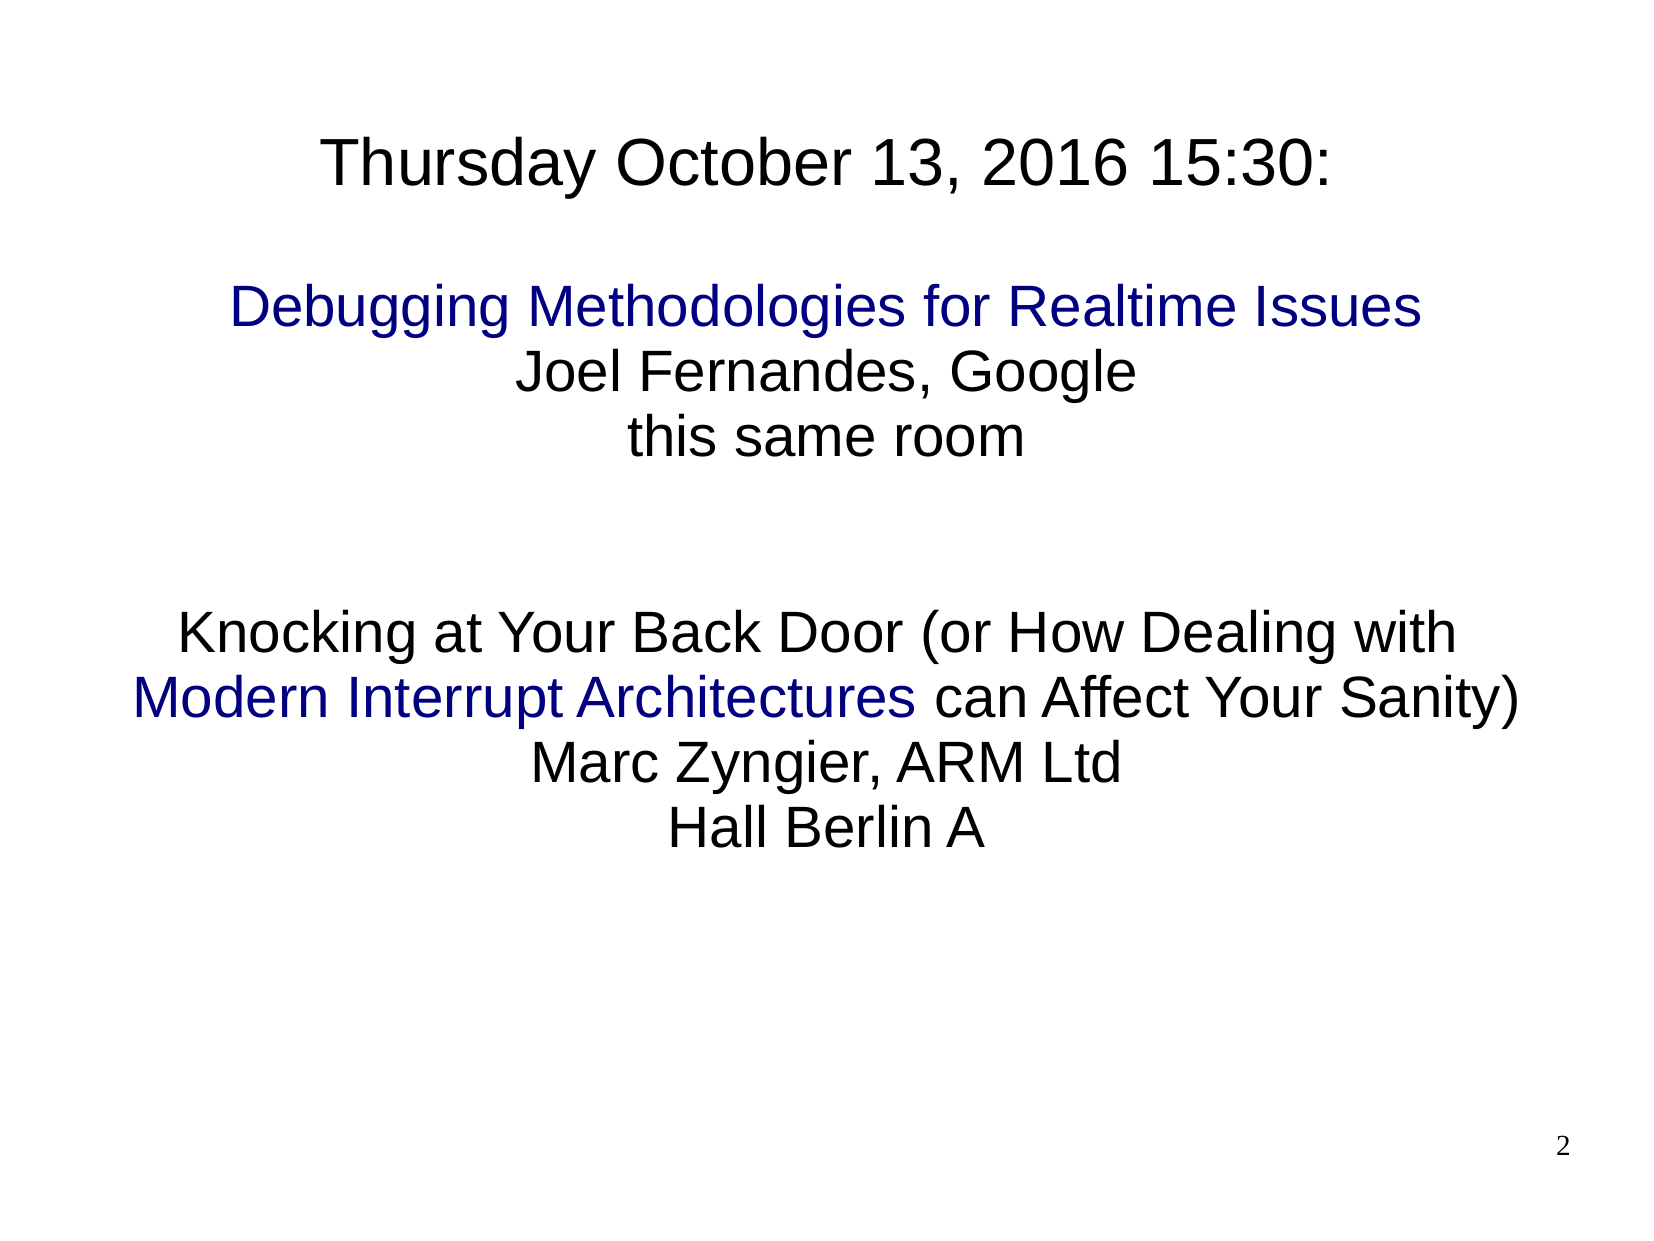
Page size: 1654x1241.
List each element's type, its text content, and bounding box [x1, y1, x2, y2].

subtitle Thursday October 13, 2016 15:30: Debugging Methodologies for Realtime Issues Joel Fernandes, Google this same room Knocking at Your Back Door (or How Dealing with Modern Interrupt Architectures can Affect Your Sanity) Marc Zyngier, ARM Ltd Hall Berlin A [82, 49, 1571, 1010]
